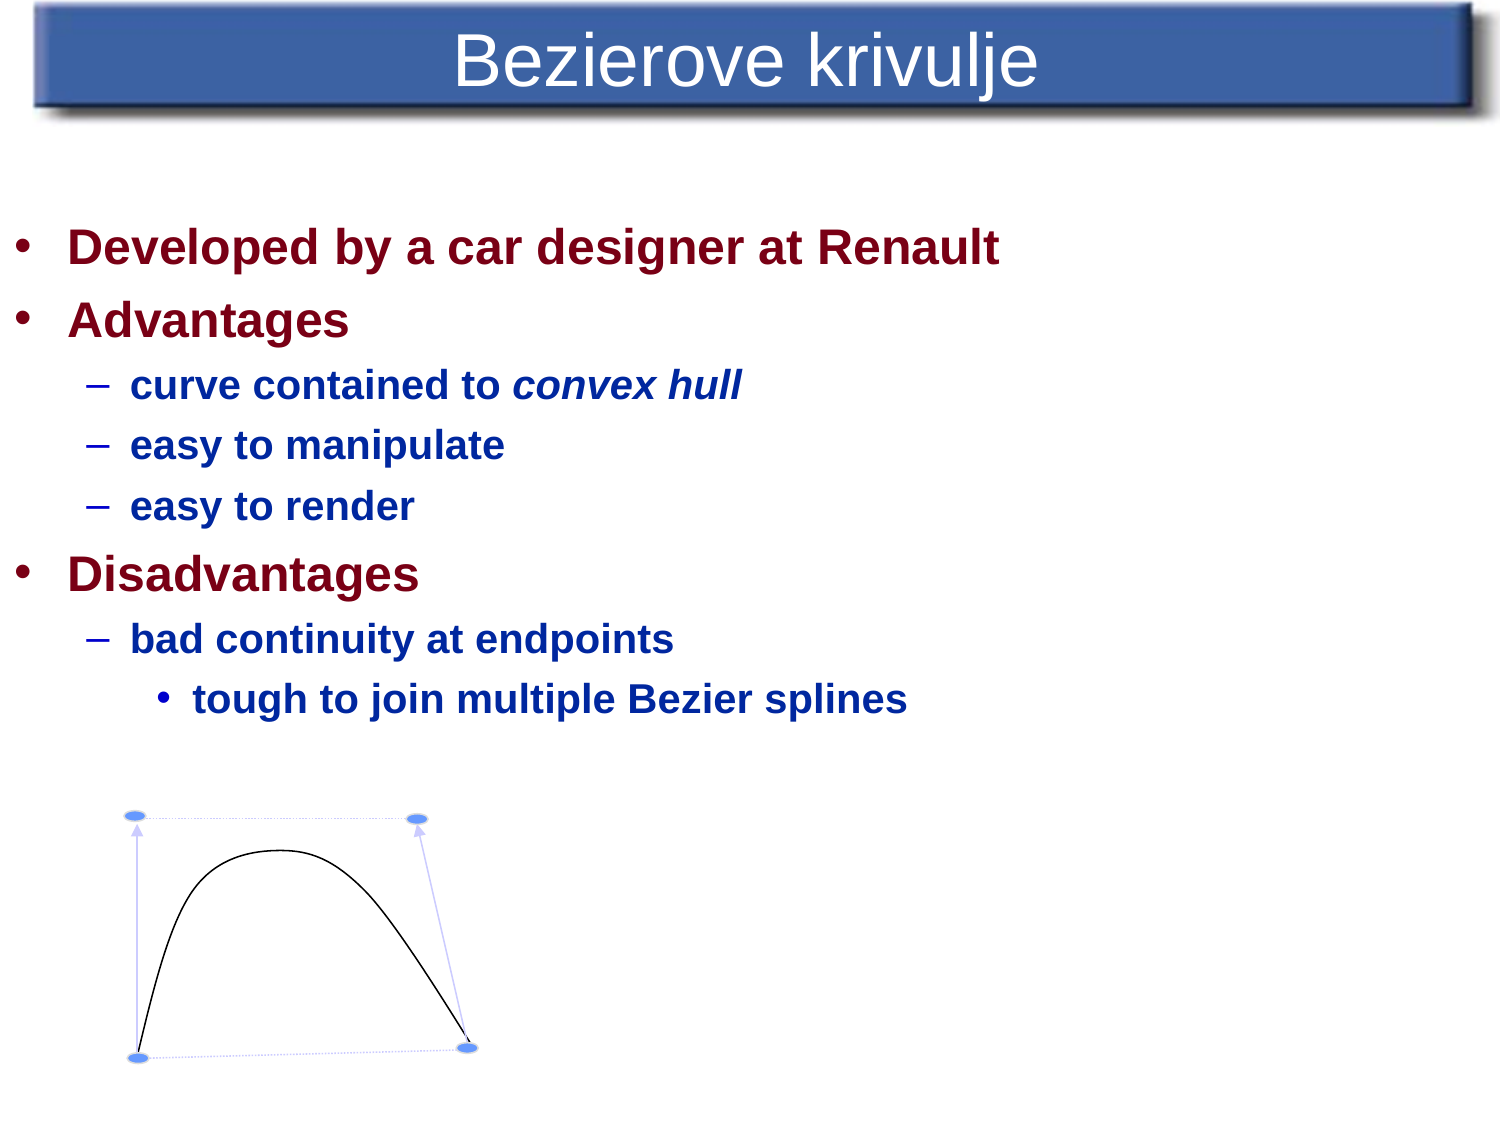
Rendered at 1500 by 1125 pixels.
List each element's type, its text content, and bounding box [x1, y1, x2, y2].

picture [32, 0, 1500, 127]
list Developed by a car designer at Renault Advantages curve contained to convex hull easy to manipulate easy to render Disadvantages bad continuity at endpoints tough to join multiple Bezier splines [0, 207, 1495, 1085]
text_box [127, 1052, 150, 1064]
text_box [123, 810, 146, 822]
text_box [406, 813, 429, 825]
text_box [456, 1042, 479, 1054]
title Bezierove krivulje [0, 0, 1493, 114]
